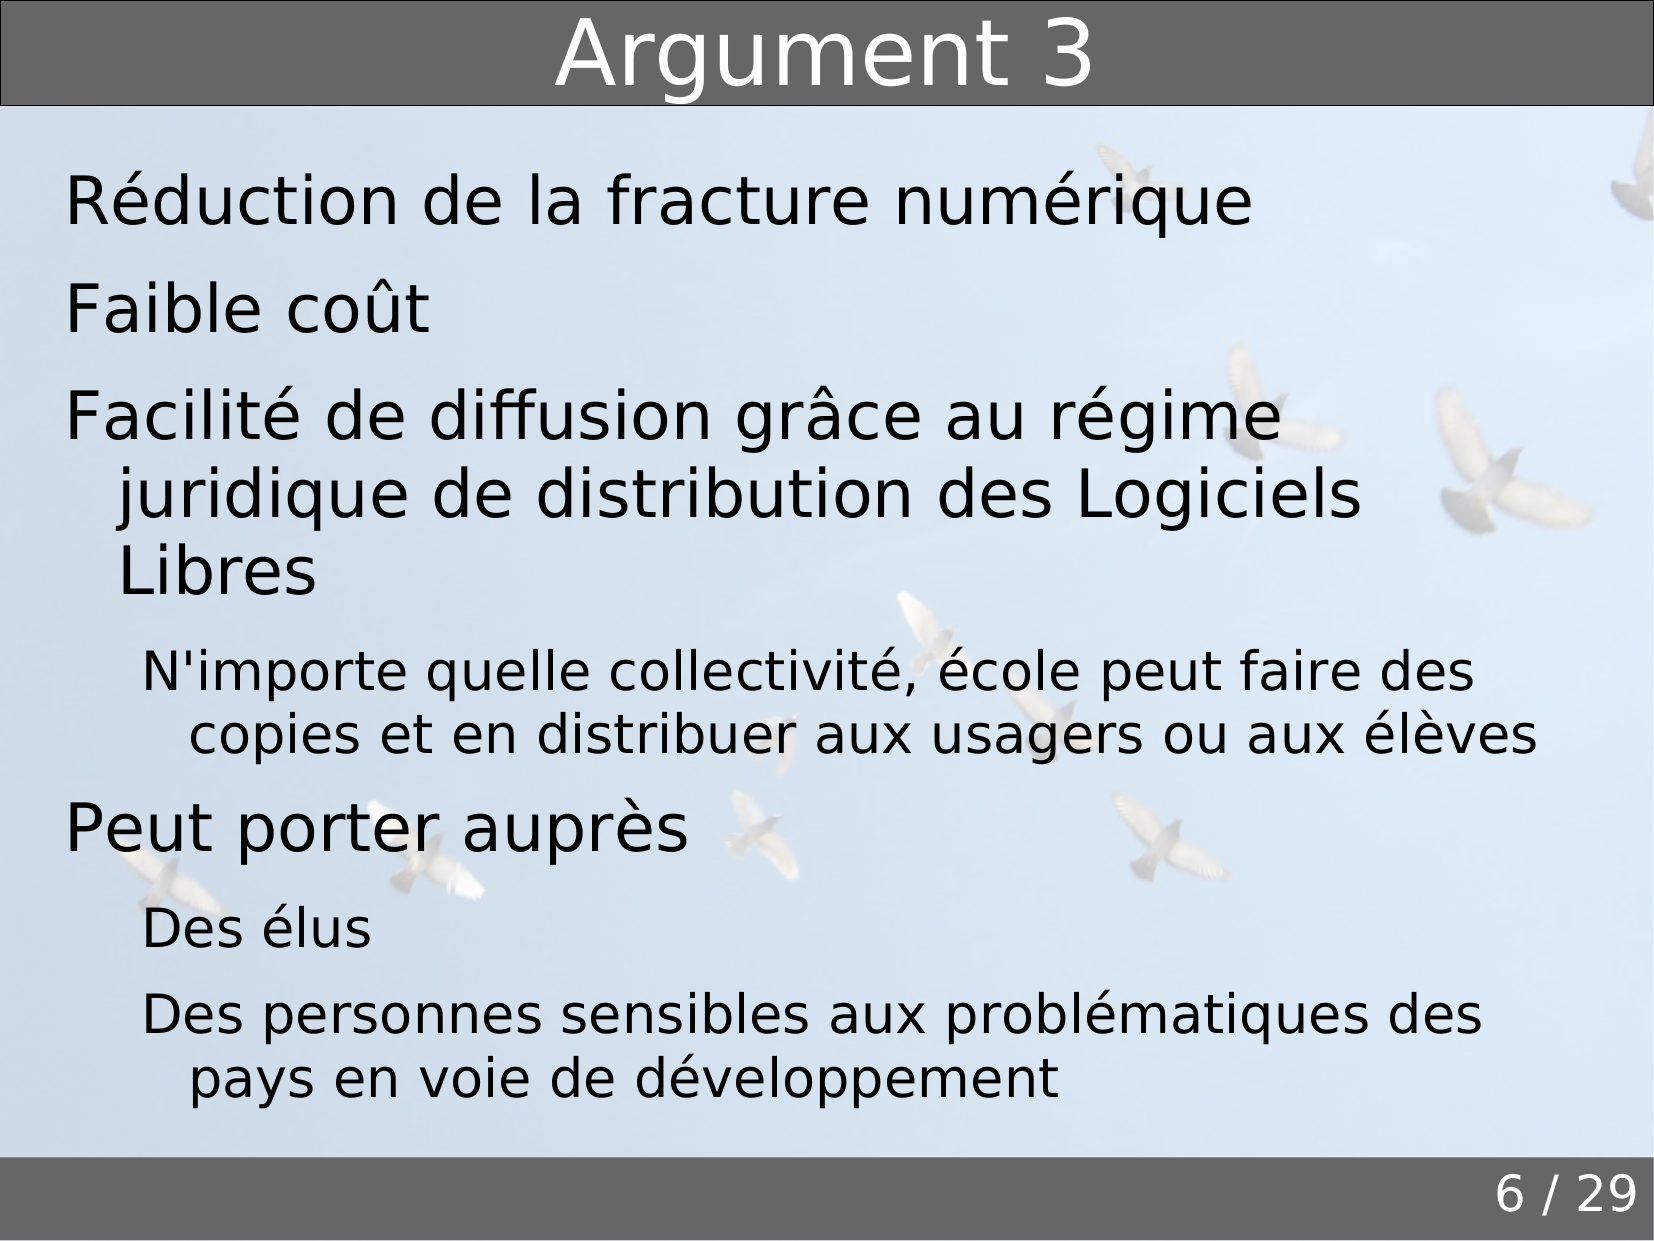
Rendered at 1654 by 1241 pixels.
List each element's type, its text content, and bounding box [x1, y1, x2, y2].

title Argument 3 [0, 0, 1654, 108]
list Réduction de la fracture numérique Faible coût Facilité de diffusion grâce au régime juridique de distribution des Logiciels Libres N'importe quelle collectivité, école peut faire des copies et en distribuer aux usagers ou aux élèves Peut porter auprès Des élus Des personnes sensibles aux problématiques des pays en voie de développement [46, 162, 1585, 1110]
